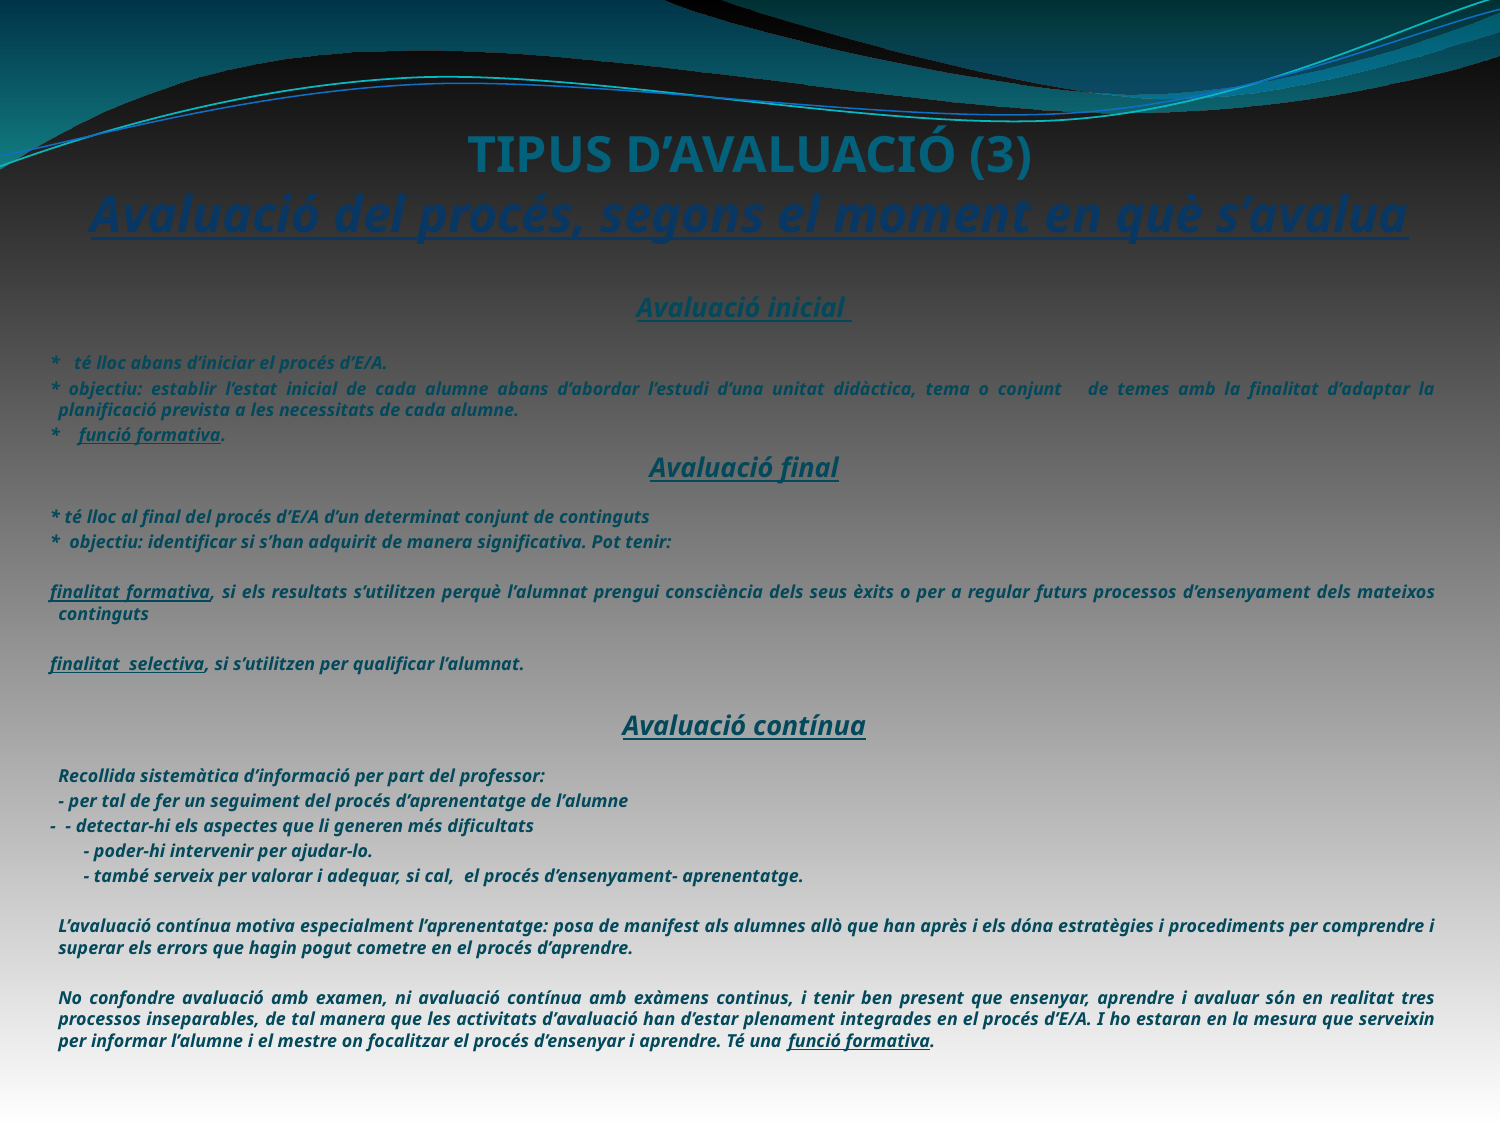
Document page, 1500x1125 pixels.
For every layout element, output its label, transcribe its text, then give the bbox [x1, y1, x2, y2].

list Avaluació inicial * té lloc abans d’iniciar el procés d’E/A. * objectiu: establir l’estat inicial de cada alumne abans d’abordar l’estudi d’una unitat didàctica, tema o conjunt de temes amb la finalitat d’adaptar la planificació prevista a les necessitats de cada alumne. * funció formativa. Avaluació final * té lloc al final del procés d’E/A d’un determinat conjunt de continguts * objectiu: identificar si s’han adquirit de manera significativa. Pot tenir: finalitat formativa, si els resultats s’utilitzen perquè l’alumnat prengui consciència dels seus èxits o per a regular futurs processos d’ensenyament dels mateixos continguts finalitat selectiva, si s’utilitzen per qualificar l’alumnat. Avaluació contínua Recollida sistemàtica d’informació per part del professor: - per tal de fer un seguiment del procés d’aprenentatge de l’alumne - - detectar-hi els aspectes que li generen més dificultats - poder-hi intervenir per ajudar-lo. - també serveix per valorar i adequar, si cal, el procés d’ensenyament- aprenentatge. L’avaluació contínua motiva especialment l’aprenentatge: posa de manifest als alumnes allò que han après i els dóna estratègies i procediments per comprendre i superar els errors que hagin pogut cometre en el procés d’aprendre. No confondre avaluació amb examen, ni avaluació contínua amb exàmens continus, i tenir ben present que ensenyar, aprendre i avaluar són en realitat tres processos inseparables, de tal manera que les activitats d’avaluació han d’estar plenament integrades en el procés d’E/A. I ho estaran en la mesura que serveixin per informar l’alumne i el mestre on focalitzar el procés d’ensenyar i aprendre. Té una funció formativa. [35, 283, 1453, 1125]
title TIPUS D’AVALUACIÓ (3) Avaluació del procés, segons el moment en què s’avalua [75, 115, 1425, 283]
